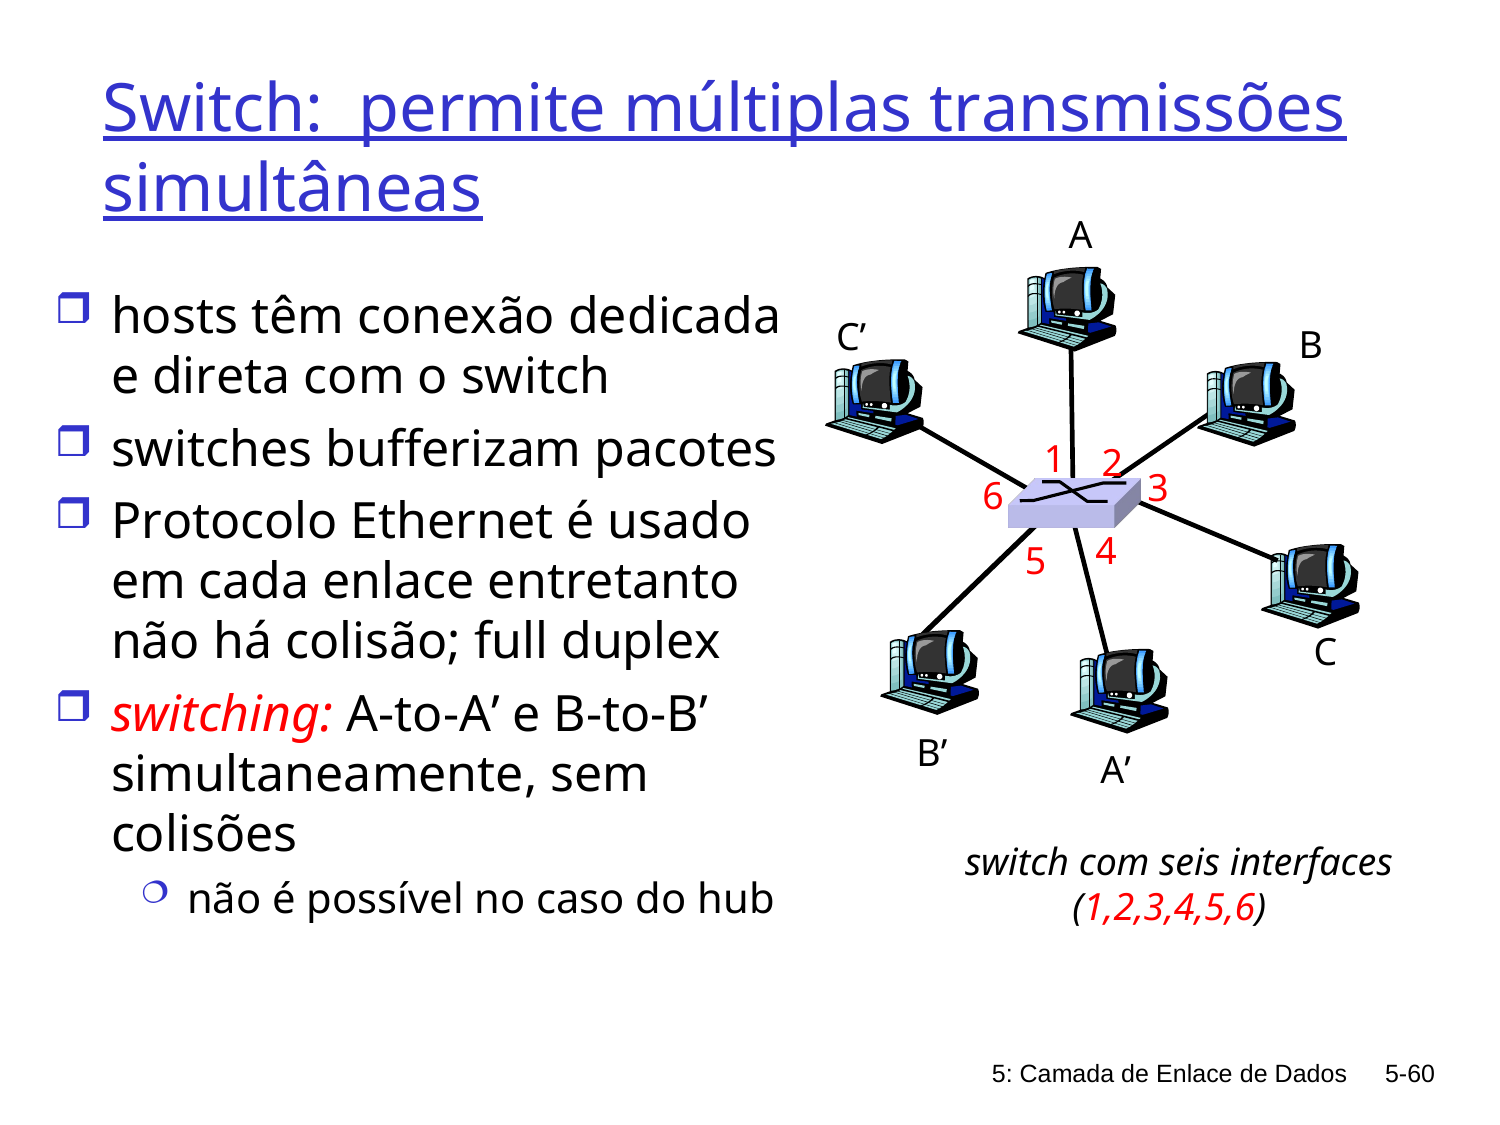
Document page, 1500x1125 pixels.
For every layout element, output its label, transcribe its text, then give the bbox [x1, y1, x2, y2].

text_box 1 [1029, 427, 1081, 489]
text_box 5-<número> [1339, 1050, 1451, 1125]
text_box 6 [967, 464, 1019, 525]
picture [1197, 361, 1298, 447]
text_box C’ [821, 305, 882, 366]
text_box A’ [1085, 738, 1146, 799]
text_box C [1298, 620, 1353, 681]
list hosts têm conexão dedicada e direta com o switch switches bufferizam pacotes Protocolo Ethernet é usado em cada enlace entretanto não há colisão; full duplex switching: A-to-A’ e B-to-B’ simultaneamente, sem colisões não é possível no caso do hub [39, 276, 822, 1028]
text_box switch com seis interfaces (1,2,3,4,5,6) [950, 830, 1409, 936]
text_box 3 [1132, 456, 1184, 518]
text_box 5 [1010, 529, 1062, 590]
text_box [1008, 506, 1114, 528]
picture [1260, 543, 1362, 629]
picture [1070, 648, 1171, 734]
text_box B [1283, 313, 1339, 375]
text_box B’ [901, 721, 963, 783]
text_box 4 [1080, 519, 1132, 580]
picture [825, 358, 926, 445]
picture [1017, 266, 1118, 352]
text_box 2 [1086, 431, 1139, 493]
text_box 5: Camada de Enlace de Dados [837, 1050, 1339, 1125]
title Switch: permite múltiplas transmissões simultâneas [87, 50, 1363, 239]
picture [880, 629, 981, 715]
text_box A [1053, 203, 1108, 265]
